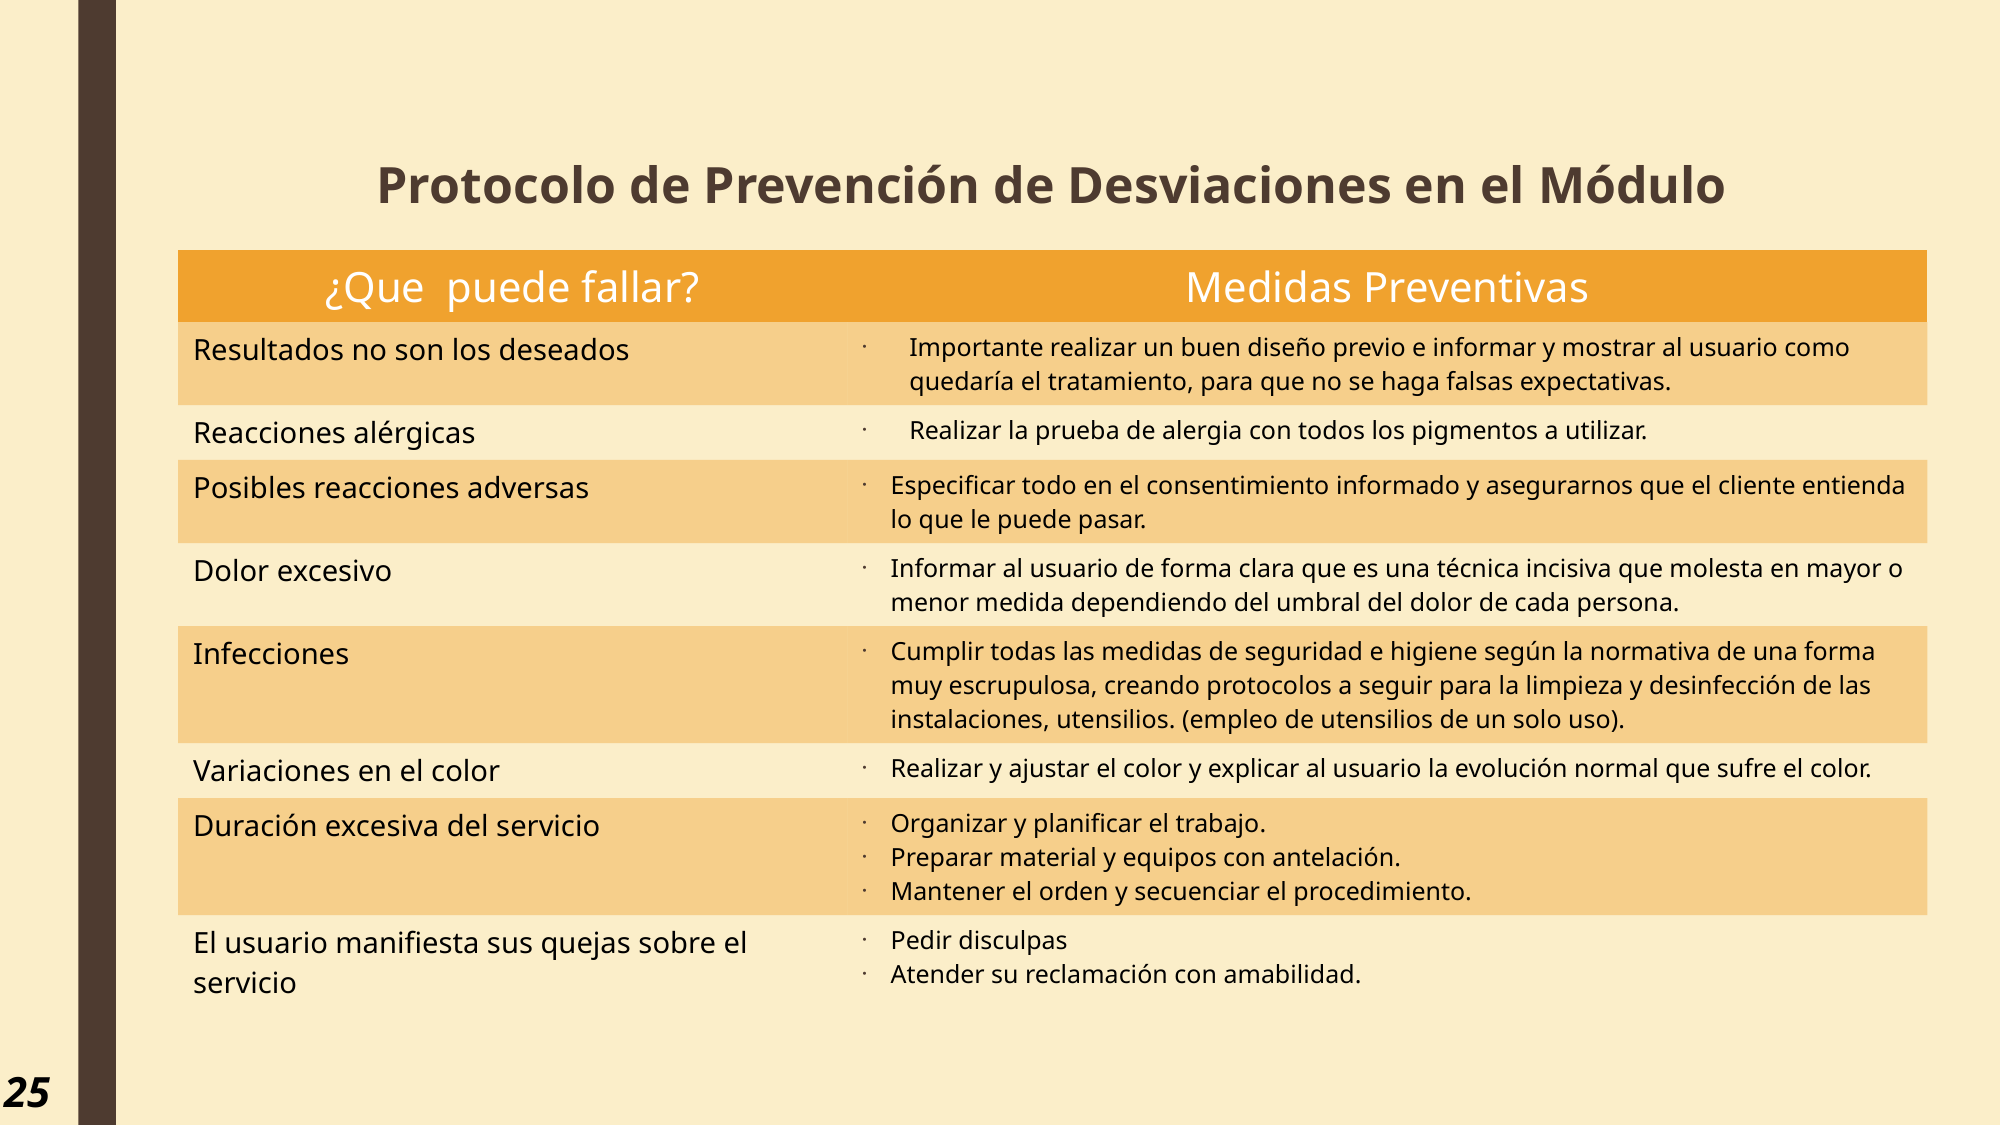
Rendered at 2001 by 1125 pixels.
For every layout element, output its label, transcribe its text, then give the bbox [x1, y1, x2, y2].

table_cell Variaciones en el color [178, 743, 847, 798]
table_cell Reacciones alérgicas [178, 405, 847, 460]
table_cell Duración excesiva del servicio [178, 798, 847, 915]
table_cell Infecciones [178, 626, 847, 743]
table_cell Posibles reacciones adversas [178, 460, 847, 543]
table_cell Organizar y planificar el trabajo. Preparar material y equipos con antelación. Mantener el orden y secuenciar el procedimiento. [847, 798, 1927, 915]
table_cell Cumplir todas las medidas de seguridad e higiene según la normativa de una forma muy escrupulosa, creando protocolos a seguir para la limpieza y desinfección de las instalaciones, utensilios. (empleo de utensilios de un solo uso). [847, 626, 1927, 743]
table_cell Dolor excesivo [178, 543, 847, 626]
table_header Medidas Preventivas [847, 250, 1927, 322]
table_header ¿Que puede fallar? [178, 250, 847, 322]
table_cell Informar al usuario de forma clara que es una técnica incisiva que molesta en mayor o menor medida dependiendo del umbral del dolor de cada persona. [847, 543, 1927, 626]
table_cell Pedir disculpas Atender su reclamación con amabilidad. [847, 915, 1927, 1010]
title Protocolo de Prevención de Desviaciones en el Módulo Micropigmentación [232, 116, 1872, 237]
table_cell El usuario manifiesta sus quejas sobre el servicio [178, 915, 847, 1010]
table_cell Resultados no son los deseados [178, 322, 847, 405]
table_cell Especificar todo en el consentimiento informado y asegurarnos que el cliente entienda lo que le puede pasar. [847, 460, 1927, 543]
table_cell Realizar la prueba de alergia con todos los pigmentos a utilizar. [847, 405, 1927, 460]
slide_number 25 [0, 1058, 79, 1125]
table_cell Realizar y ajustar el color y explicar al usuario la evolución normal que sufre el color. [847, 743, 1927, 798]
table_cell Importante realizar un buen diseño previo e informar y mostrar al usuario como quedaría el tratamiento, para que no se haga falsas expectativas. [847, 322, 1927, 405]
